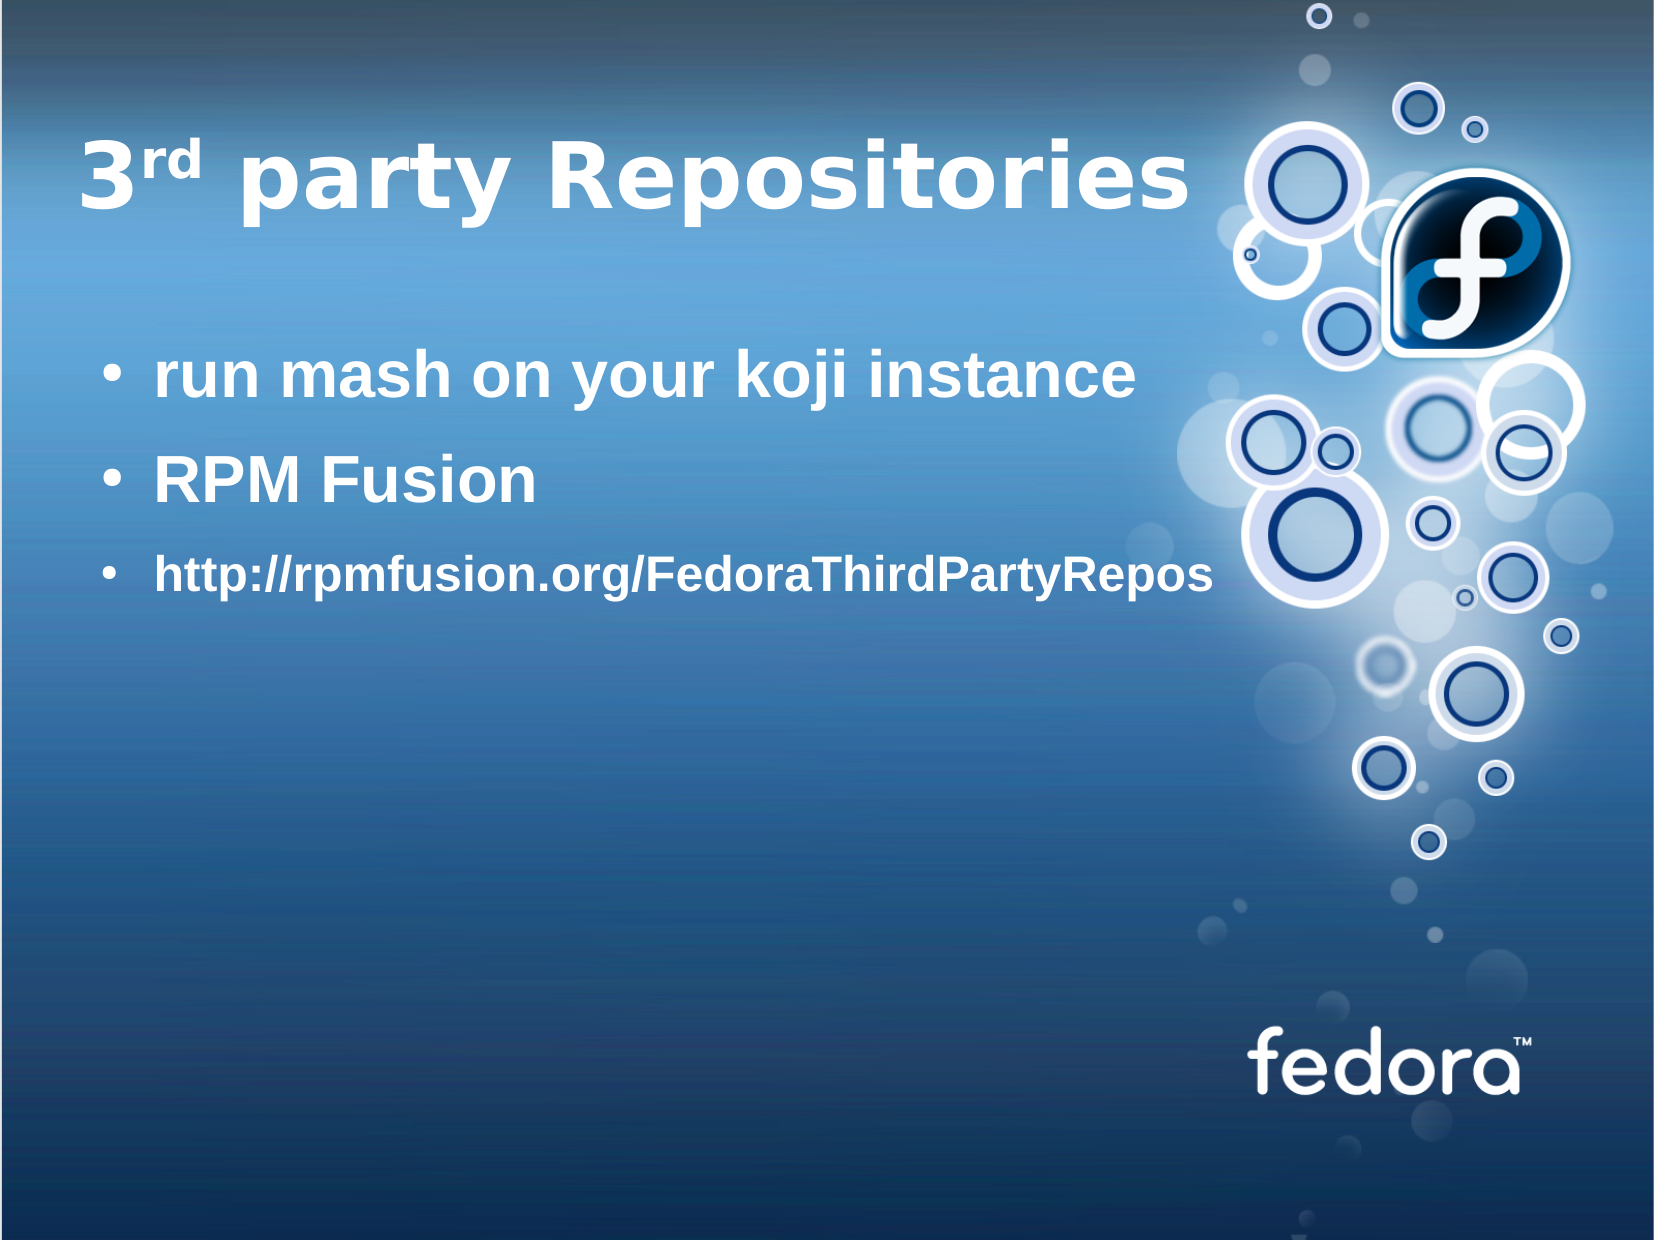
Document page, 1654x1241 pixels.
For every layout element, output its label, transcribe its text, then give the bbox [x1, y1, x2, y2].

picture [1, 0, 1654, 1240]
list run mash on your koji instance RPM Fusion http://rpmfusion.org/FedoraThirdPartyRepos [82, 337, 1388, 1142]
title 3rd party Repositories [76, 80, 1565, 273]
